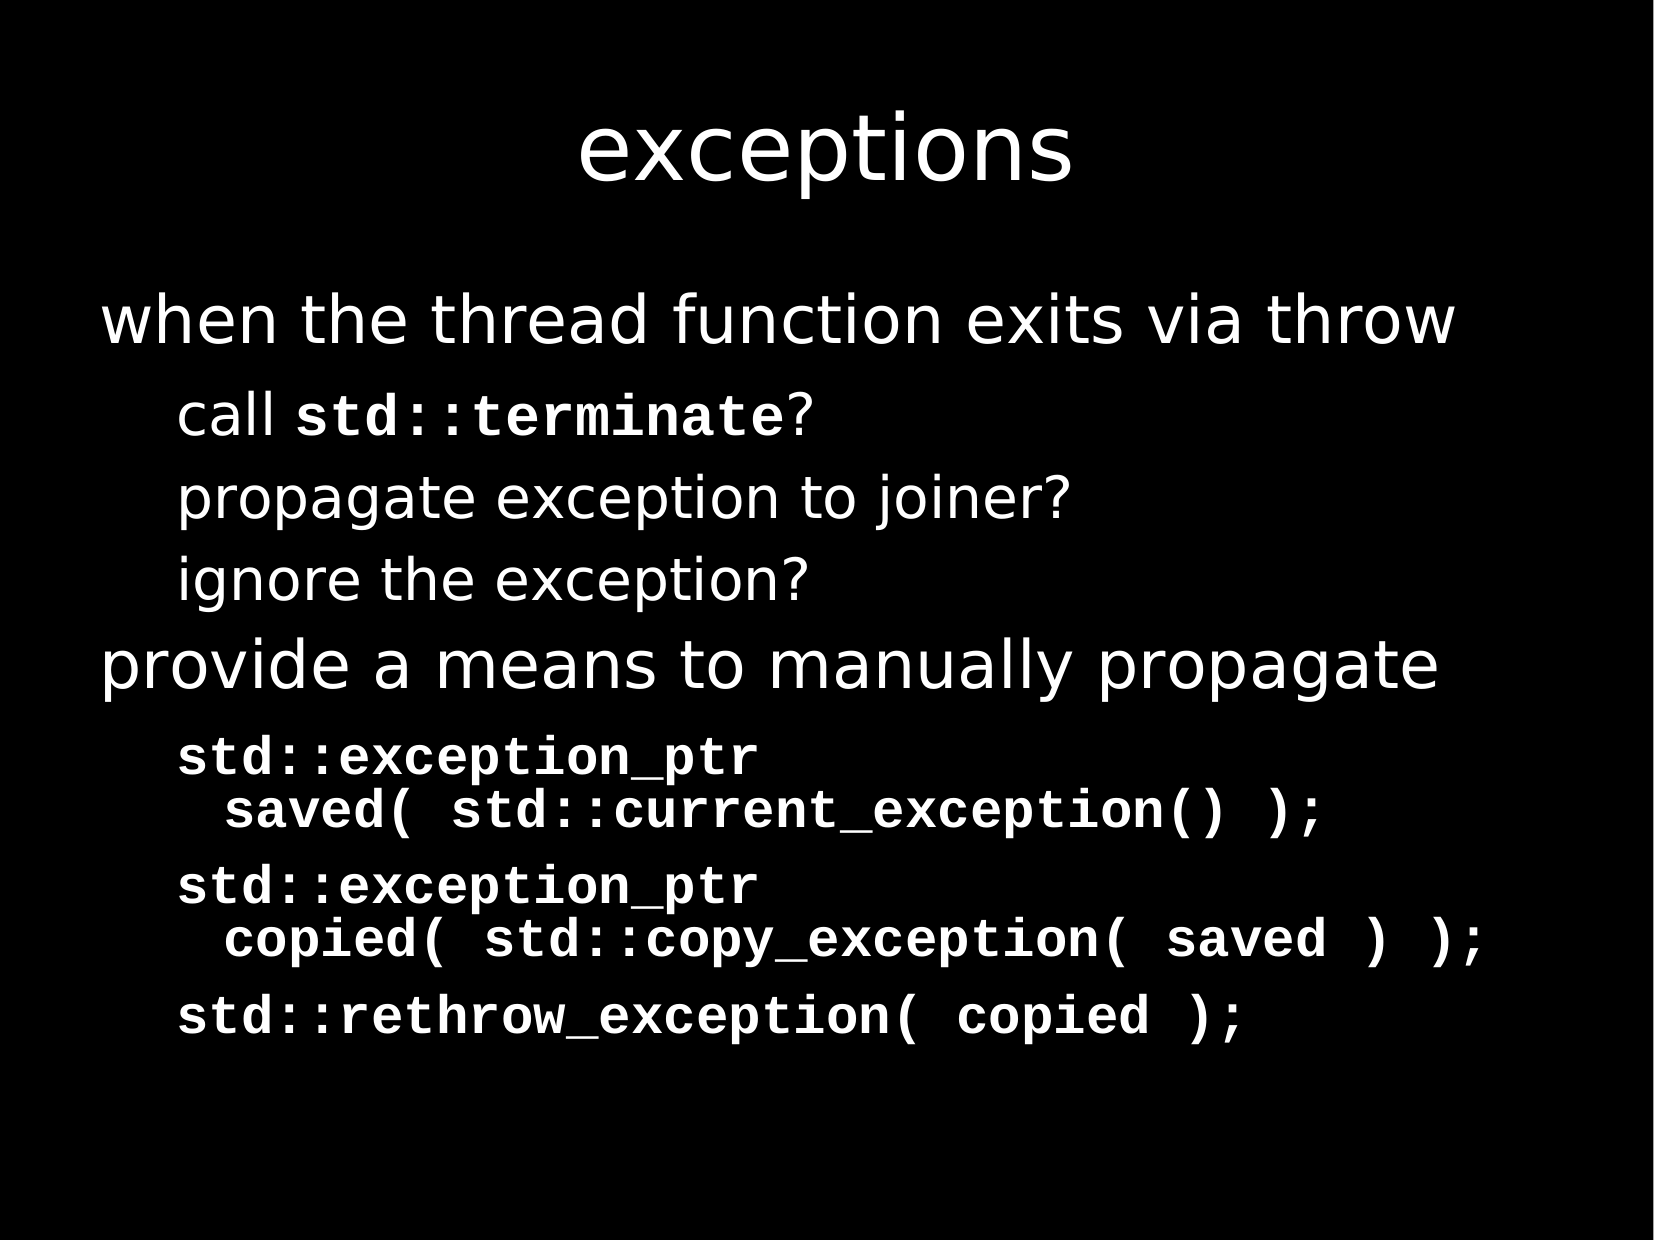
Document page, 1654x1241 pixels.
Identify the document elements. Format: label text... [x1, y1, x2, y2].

list when the thread function exits via throw call std::terminate? propagate exception to joiner? ignore the exception? provide a means to manually propagate std::exception_ptr saved( std::current_exception() ); std::exception_ptr copied( std::copy_exception( saved ) ); std::rethrow_exception( copied ); [82, 290, 1570, 1109]
title exceptions [82, 46, 1570, 259]
